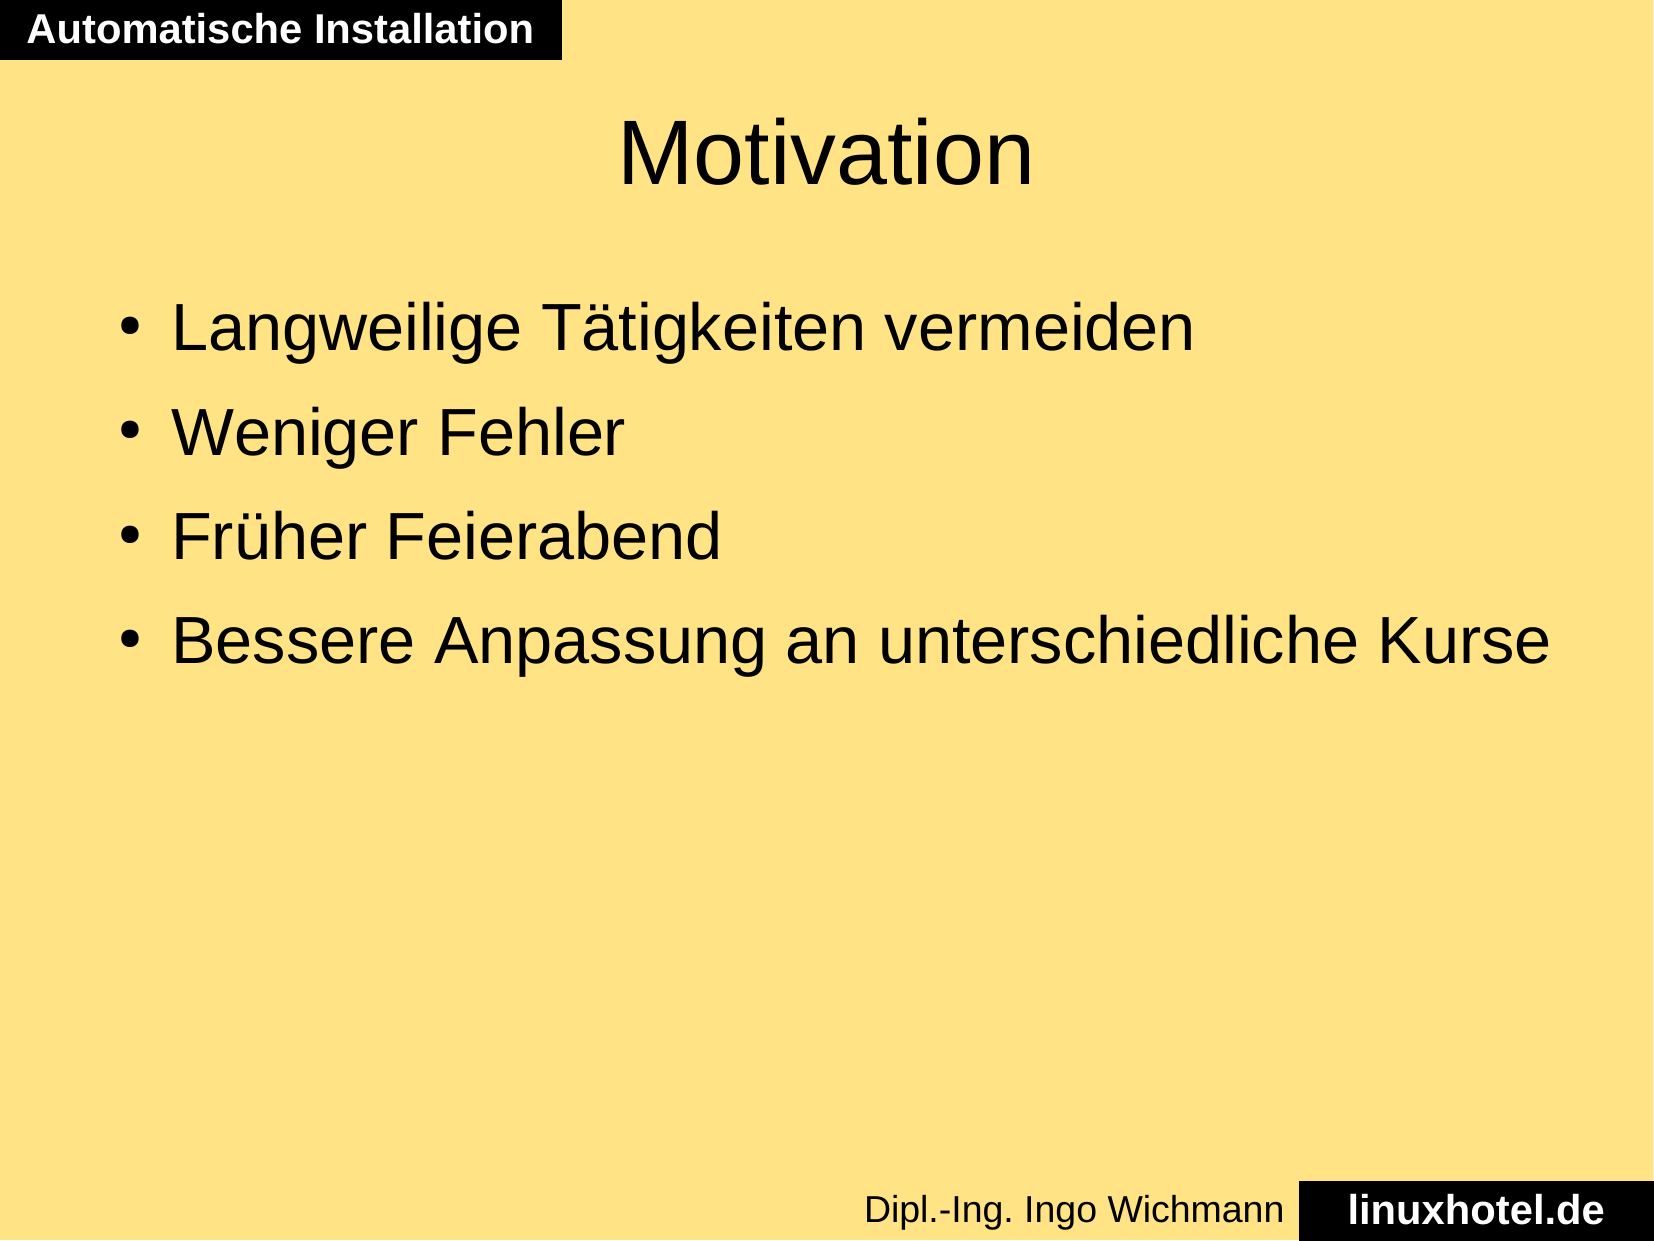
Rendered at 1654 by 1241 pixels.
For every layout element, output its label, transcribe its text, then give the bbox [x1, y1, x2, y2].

text_box linuxhotel.de [1299, 1181, 1654, 1241]
text_box Automatische Installation [0, 0, 562, 60]
list Langweilige Tätigkeiten vermeiden Weniger Fehler Früher Feierabend Bessere Anpassung an unterschiedliche Kurse [82, 290, 1571, 1109]
text_box Dipl.-Ing. Ingo Wichmann [849, 1181, 1300, 1238]
title Motivation [82, 49, 1571, 257]
